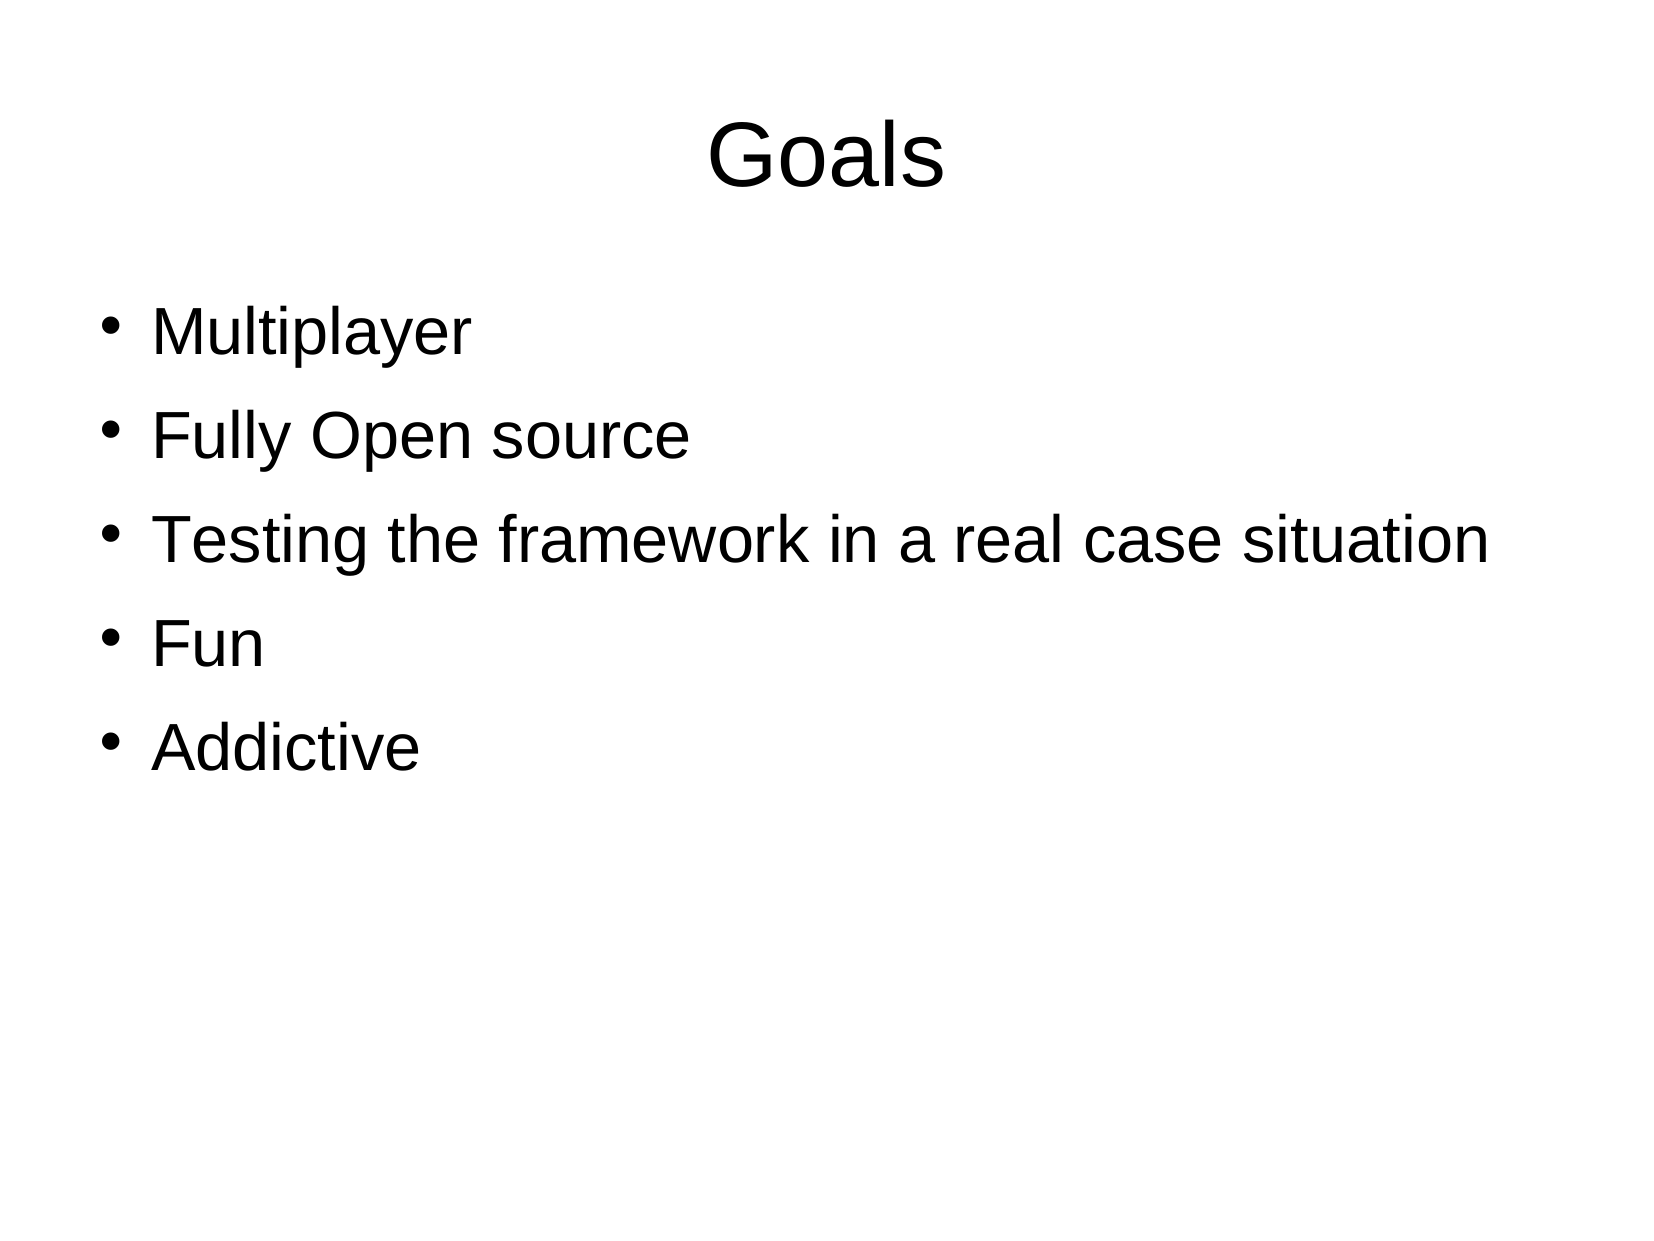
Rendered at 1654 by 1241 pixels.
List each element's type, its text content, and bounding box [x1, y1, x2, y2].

list Multiplayer Fully Open source Testing the framework in a real case situation Fun Addictive [82, 290, 1571, 1109]
title Goals [82, 49, 1571, 257]
